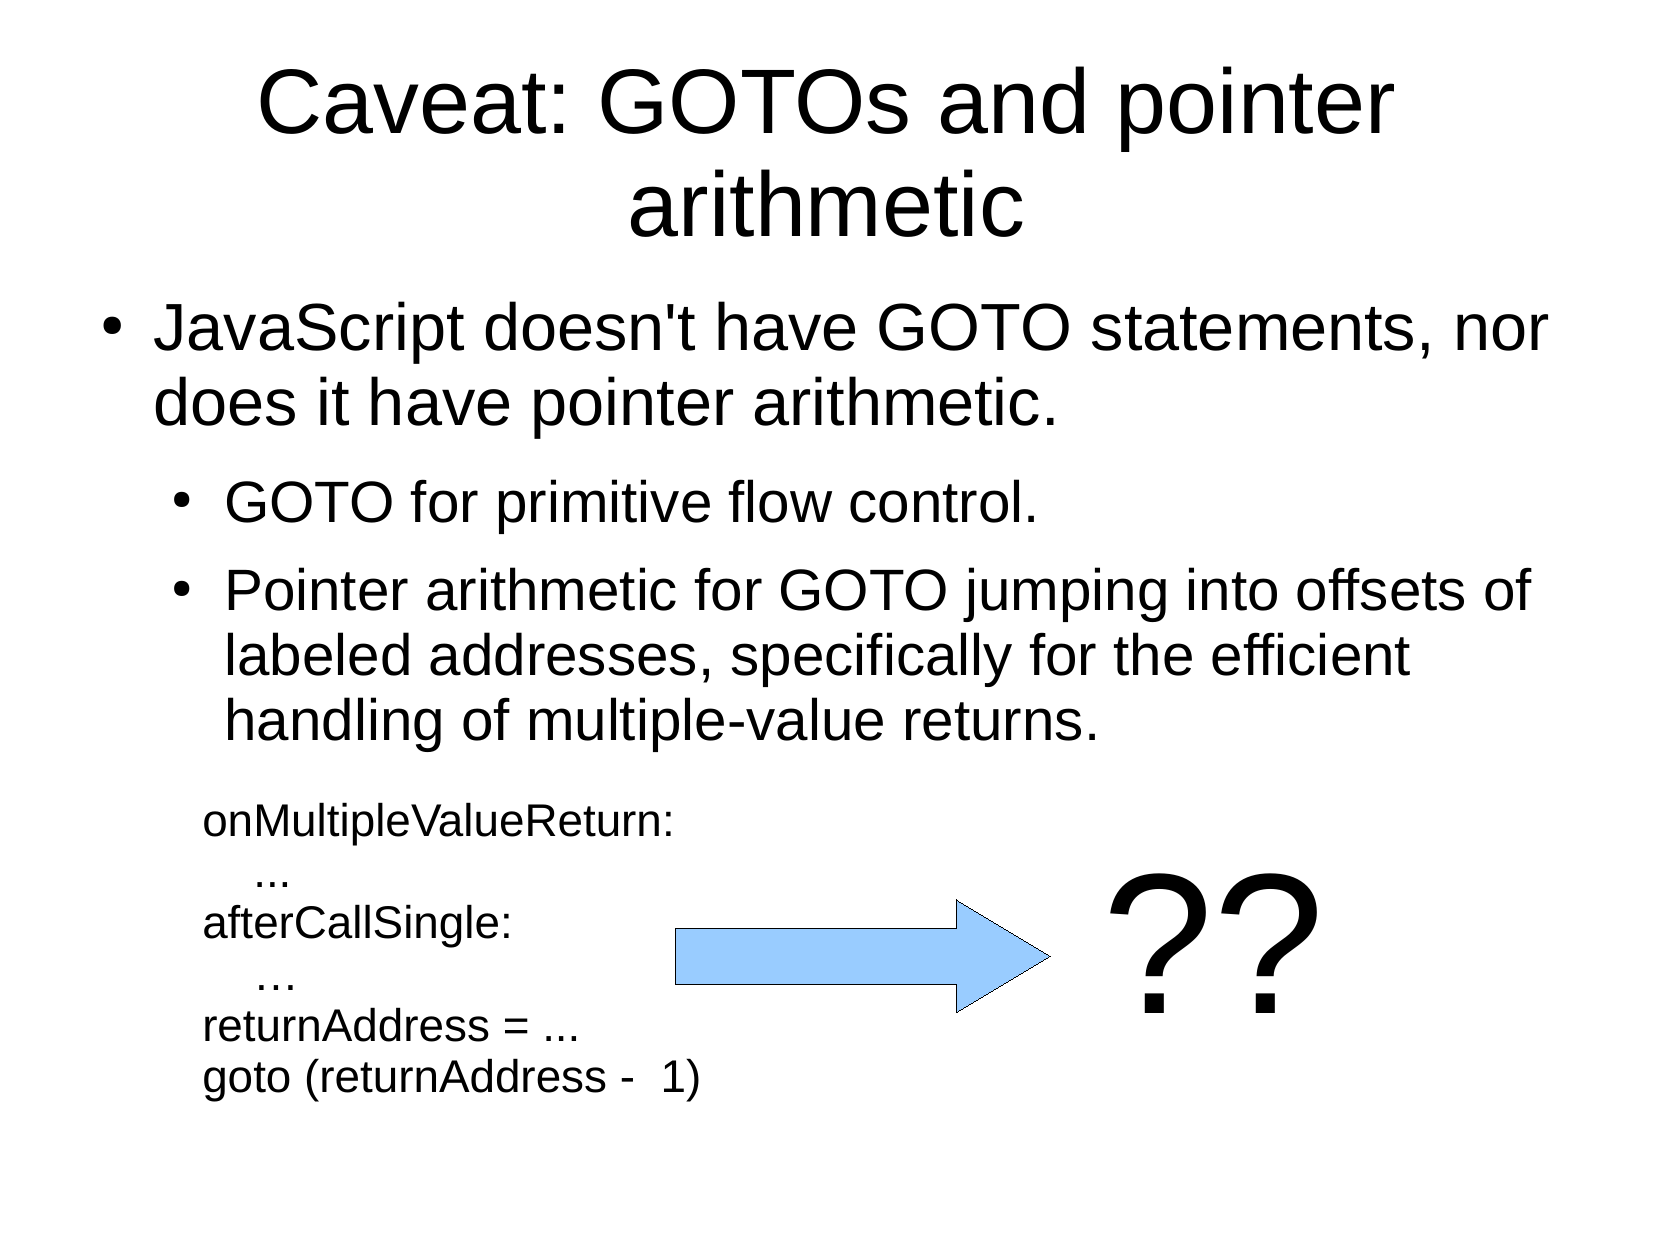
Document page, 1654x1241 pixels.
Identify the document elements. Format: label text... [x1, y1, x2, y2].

list JavaScript doesn't have GOTO statements, nor does it have pointer arithmetic. GOTO for primitive flow control. Pointer arithmetic for GOTO jumping into offsets of labeled addresses, specifically for the efficient handling of multiple-value returns. [82, 290, 1571, 1109]
title Caveat: GOTOs and pointer arithmetic [82, 50, 1571, 256]
text_box ?? [1087, 825, 1426, 1064]
text_box [675, 899, 1051, 1013]
text_box onMultipleValueReturn: ... afterCallSingle: … returnAddress = ... goto (returnAddress - 1) [187, 787, 751, 1110]
